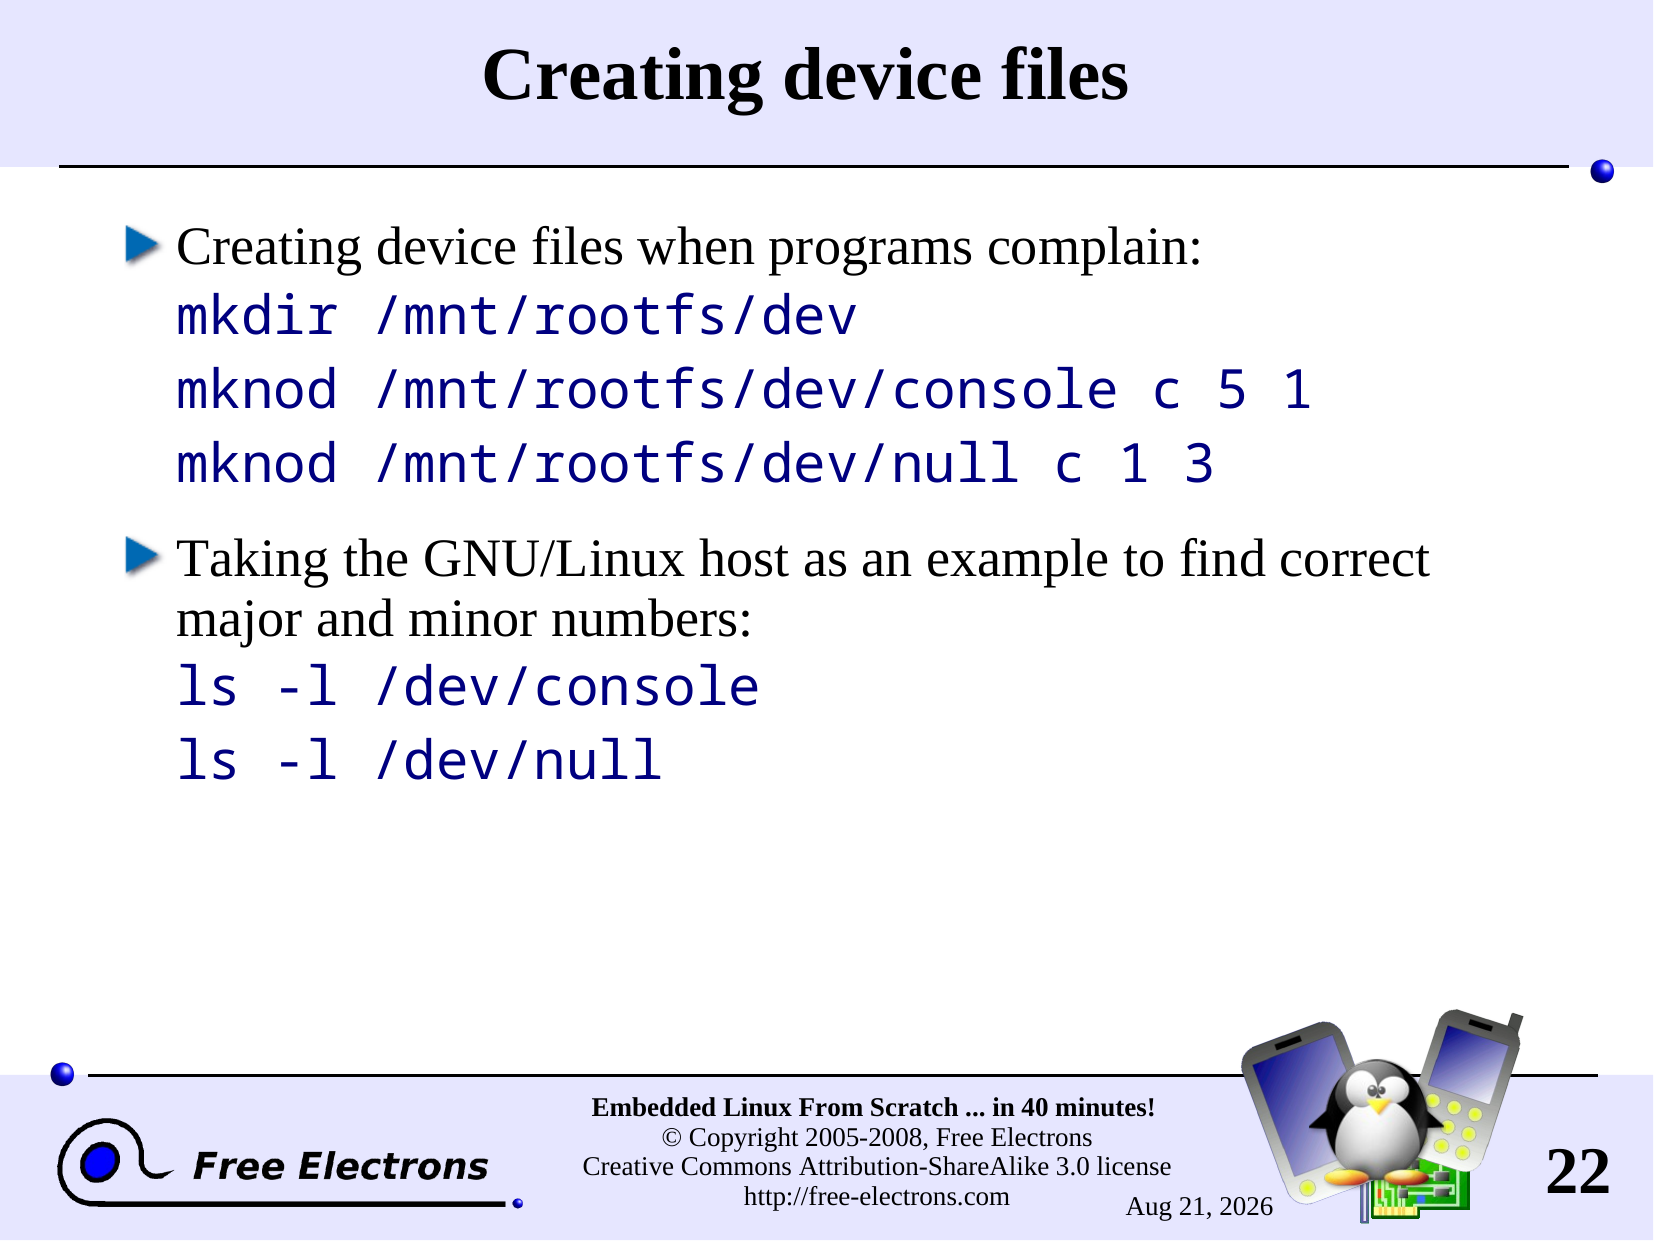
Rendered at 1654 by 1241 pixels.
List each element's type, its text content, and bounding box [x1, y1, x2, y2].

picture [1231, 1007, 1538, 1241]
title Creating device files [60, 25, 1551, 124]
picture [50, 1107, 527, 1216]
list Creating device files when programs complain: mkdir /mnt/rootfs/dev mknod /mnt/rootfs/dev/console c 5 1 mknod /mnt/rootfs/dev/null c 1 3 Taking the GNU/Linux host as an example to find correct major and minor numbers: ls -l /dev/console ls -l /dev/null [105, 216, 1518, 1066]
